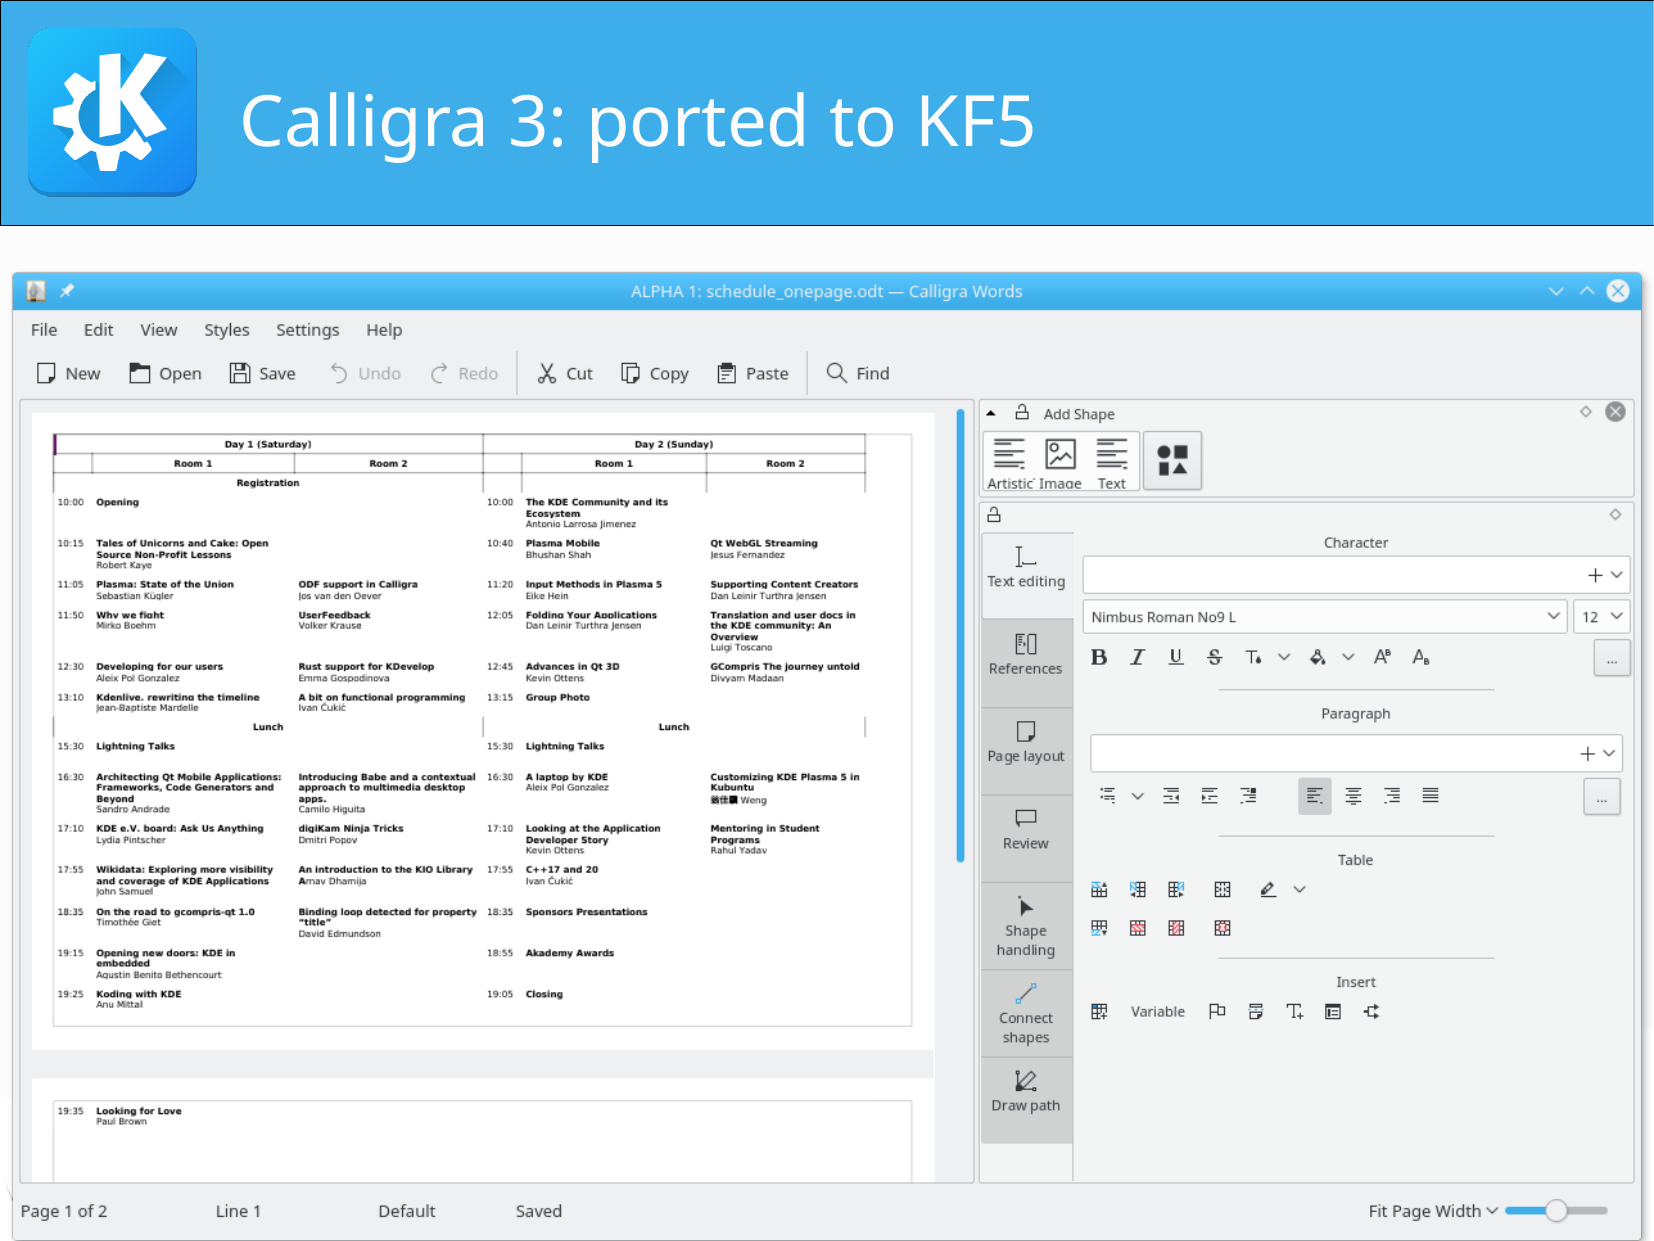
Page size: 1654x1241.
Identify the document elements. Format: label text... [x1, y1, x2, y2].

picture [11, 11, 213, 213]
title Calligra 3: ported to KF5 [225, 14, 1575, 222]
picture [0, 264, 1654, 1241]
